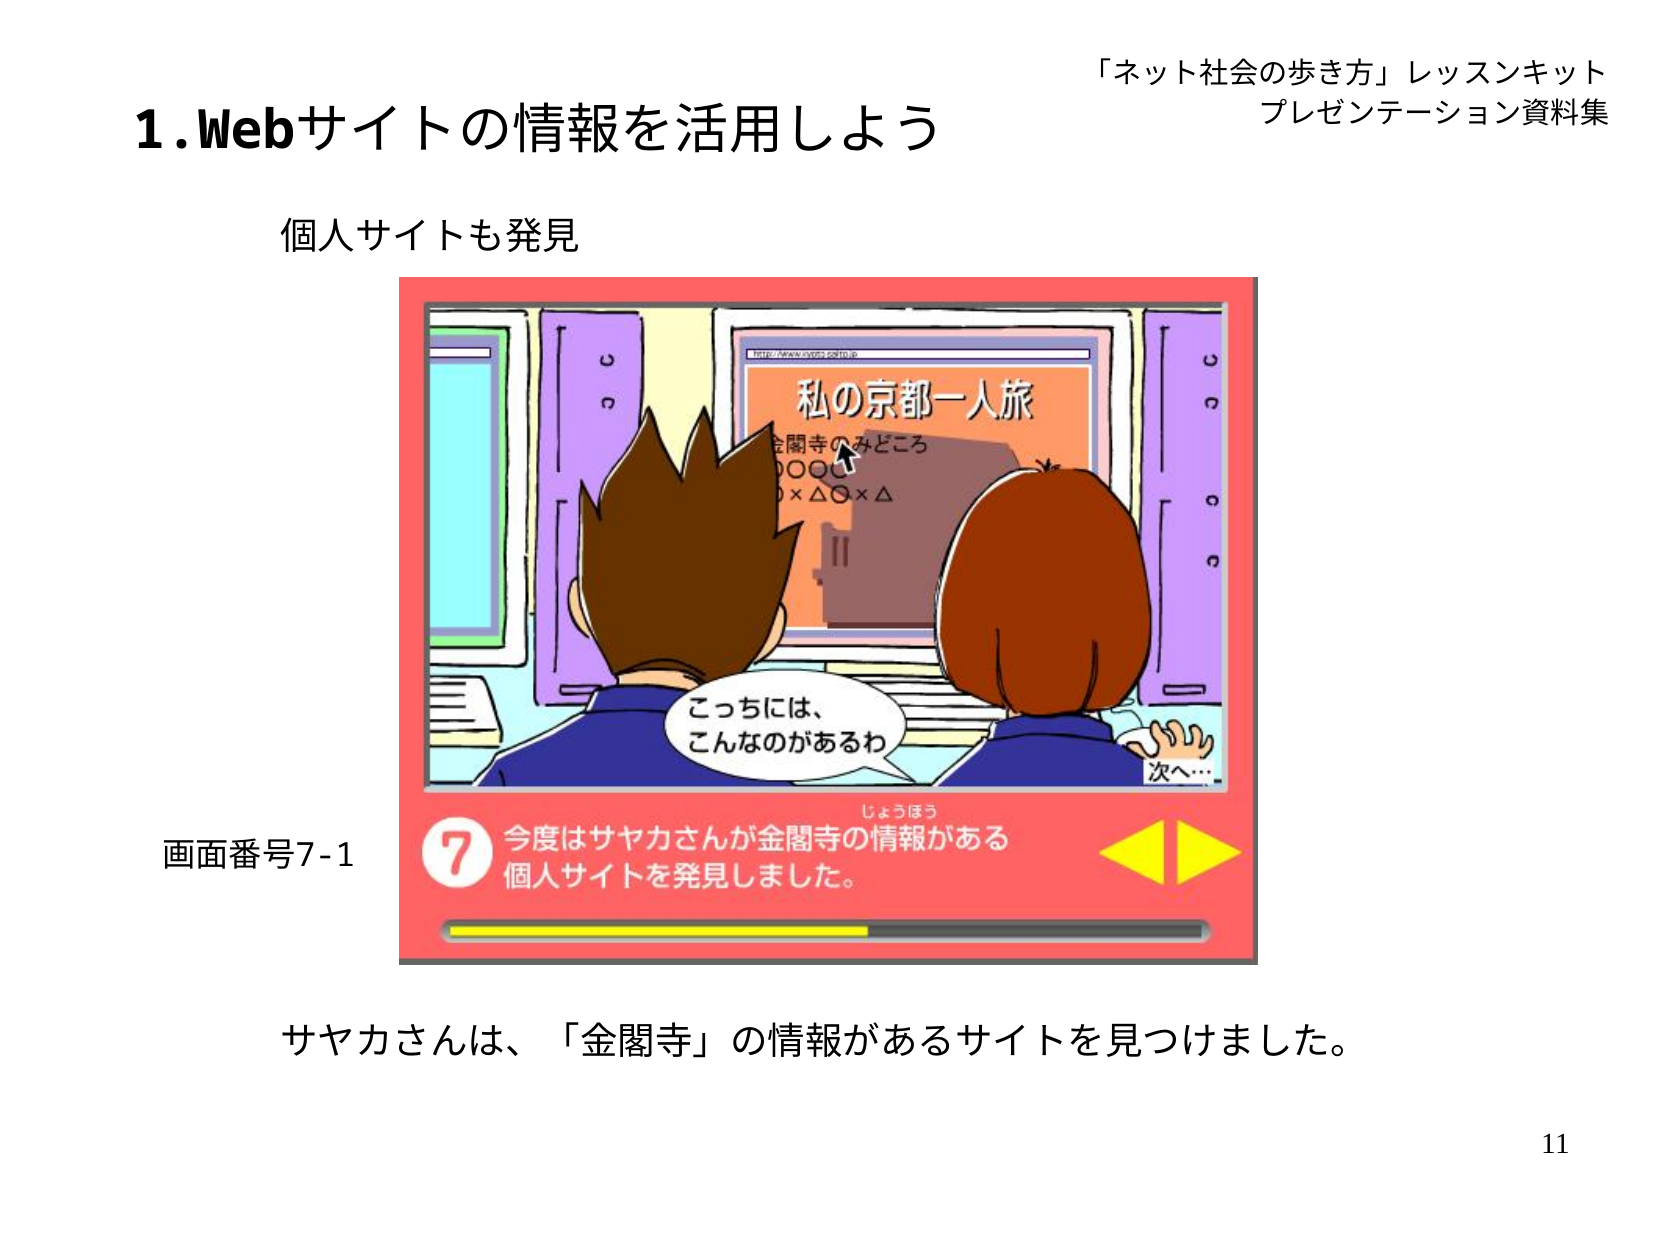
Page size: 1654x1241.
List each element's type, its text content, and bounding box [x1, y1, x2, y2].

text_box サヤカさんは、「金閣寺」の情報があるサイトを見つけました。 [265, 1003, 1447, 1074]
text_box 個人サイトも発見 [265, 206, 945, 267]
picture [399, 277, 1258, 965]
text_box 画面番号7-1 [147, 826, 384, 882]
text_box 1.Webサイトの情報を活用しよう [118, 88, 1093, 169]
text_box 「ネット社会の歩き方」レッスンキット プレゼンテーション資料集 [1062, 44, 1625, 139]
